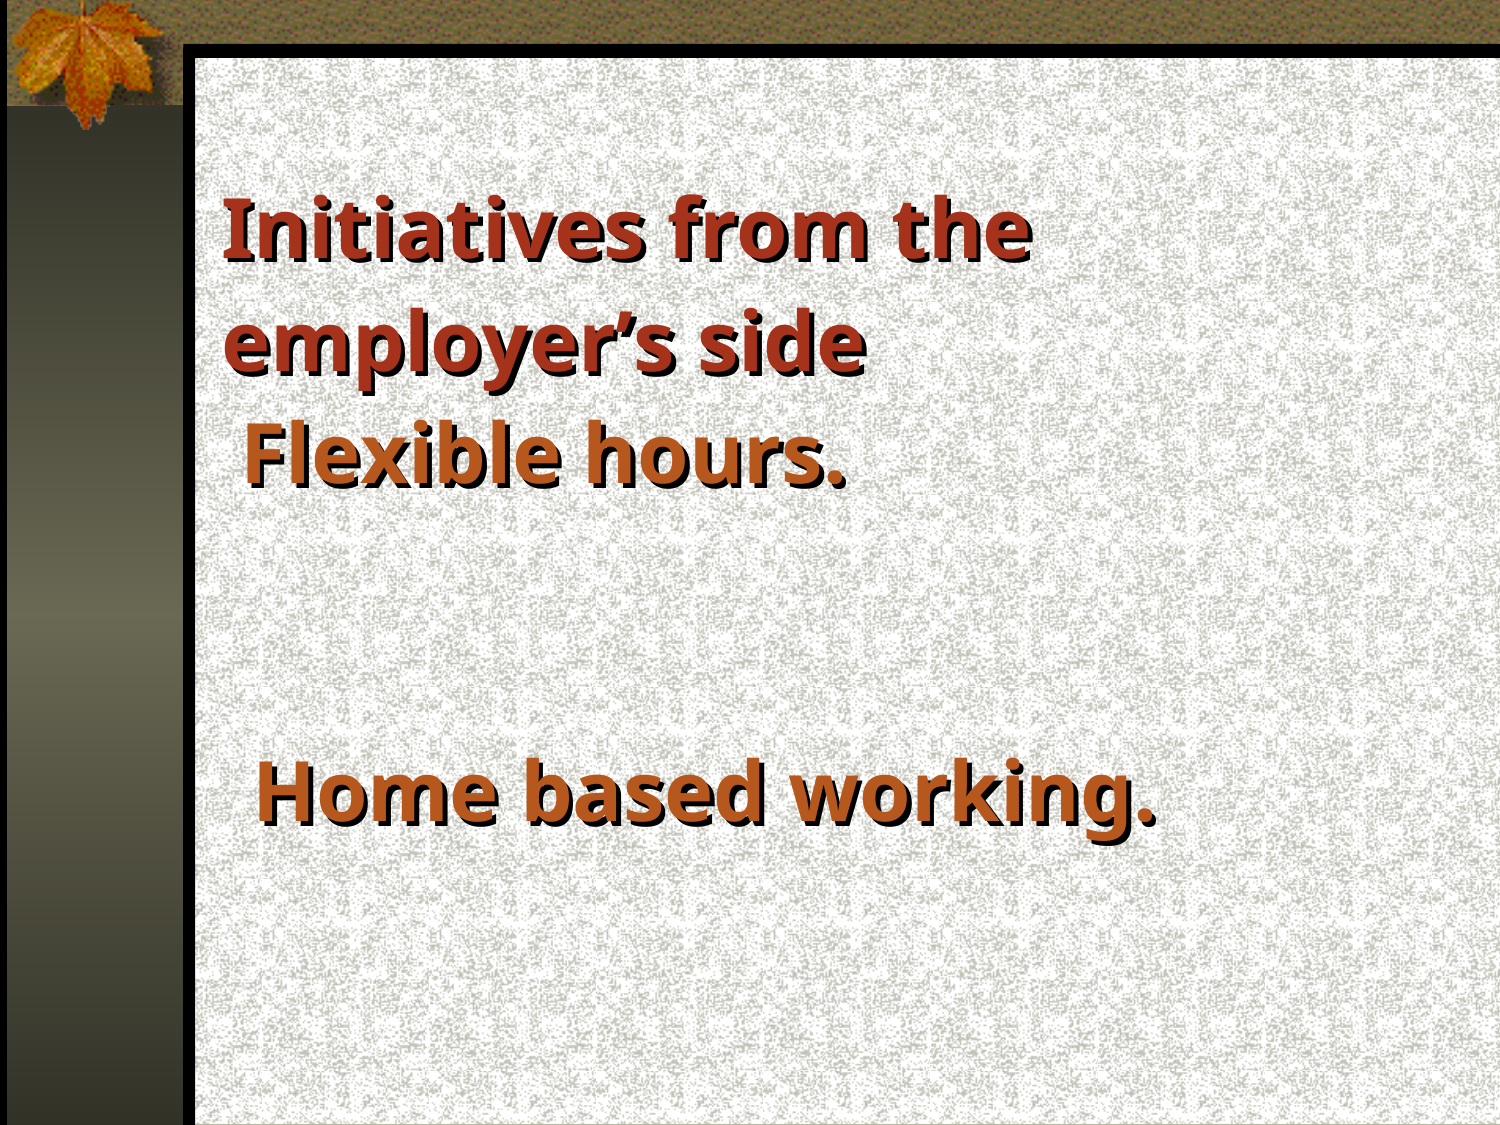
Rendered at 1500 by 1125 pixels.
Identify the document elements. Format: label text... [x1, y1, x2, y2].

list Home based working. [237, 725, 1426, 1076]
picture [196, 58, 1500, 1124]
list Flexible hours. [224, 387, 1450, 688]
title Initiatives from the employer’s side [206, 59, 1500, 404]
picture [7, 0, 1500, 130]
